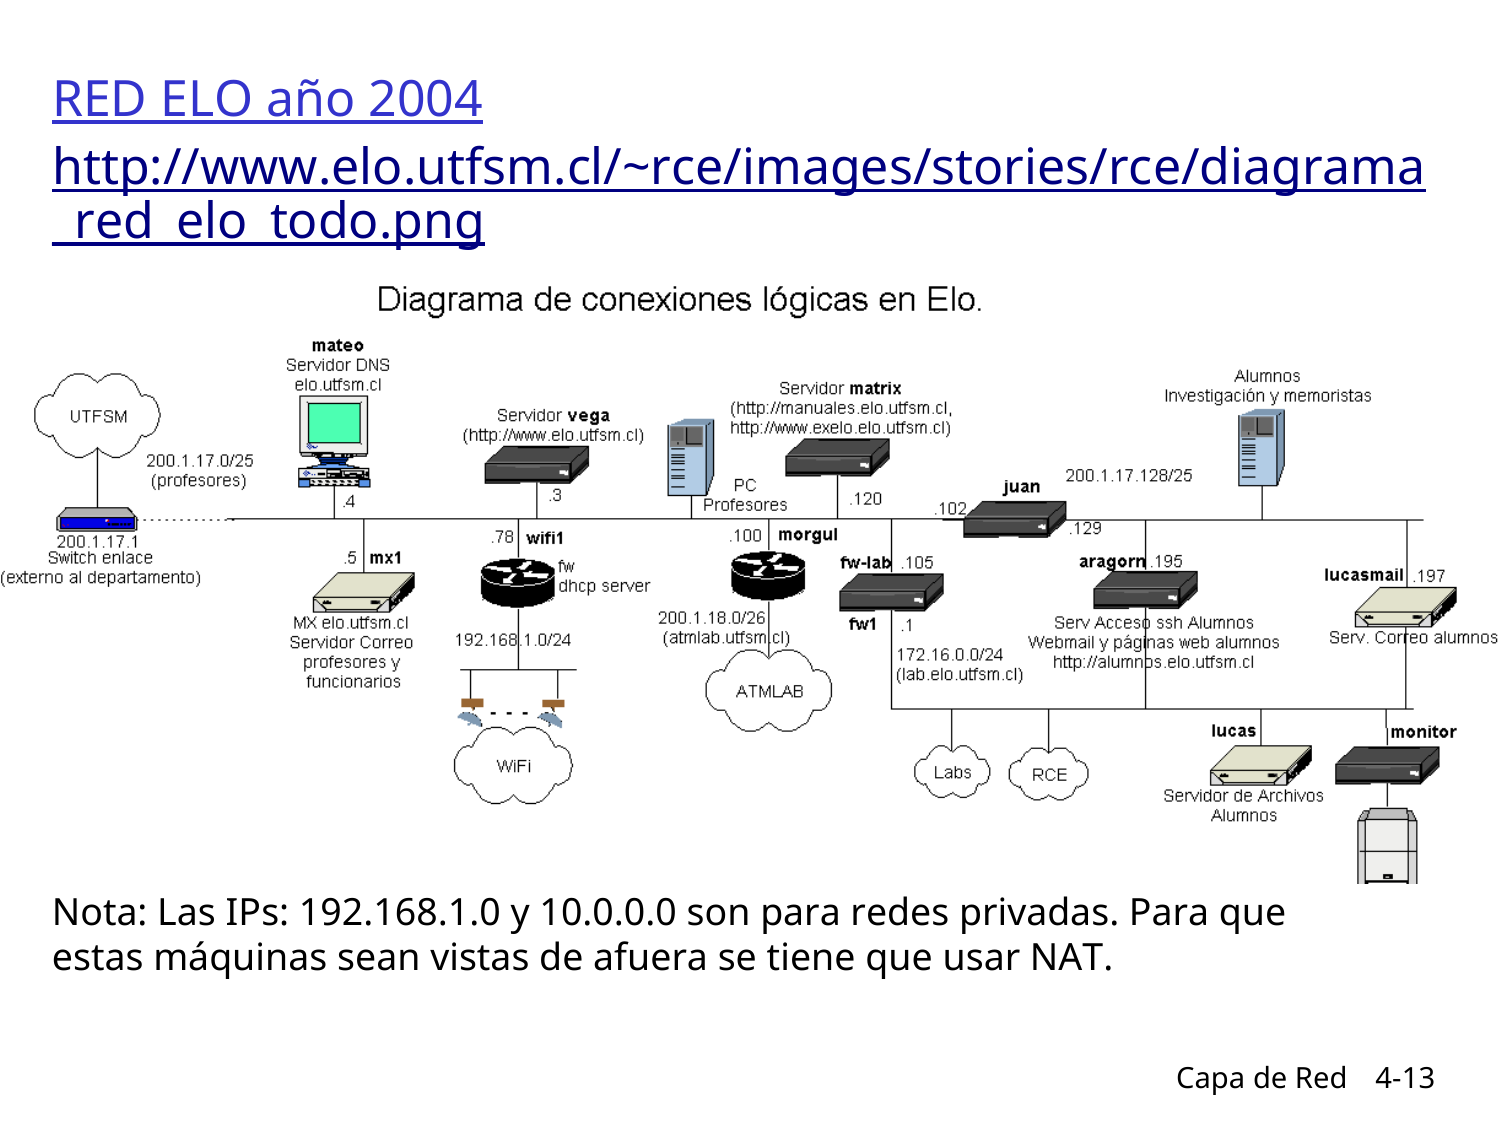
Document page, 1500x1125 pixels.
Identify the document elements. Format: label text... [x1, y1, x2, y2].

title RED ELO año 2004 http://www.elo.utfsm.cl/~rce/images/stories/rce/diagrama_red_elo_todo.png [37, 37, 1463, 226]
picture [0, 279, 1500, 884]
text_box Nota: Las IPs: 192.168.1.0 y 10.0.0.0 son para redes privadas. Para que estas máquinas sean vistas de afuera se tiene que usar NAT. [37, 880, 1312, 987]
